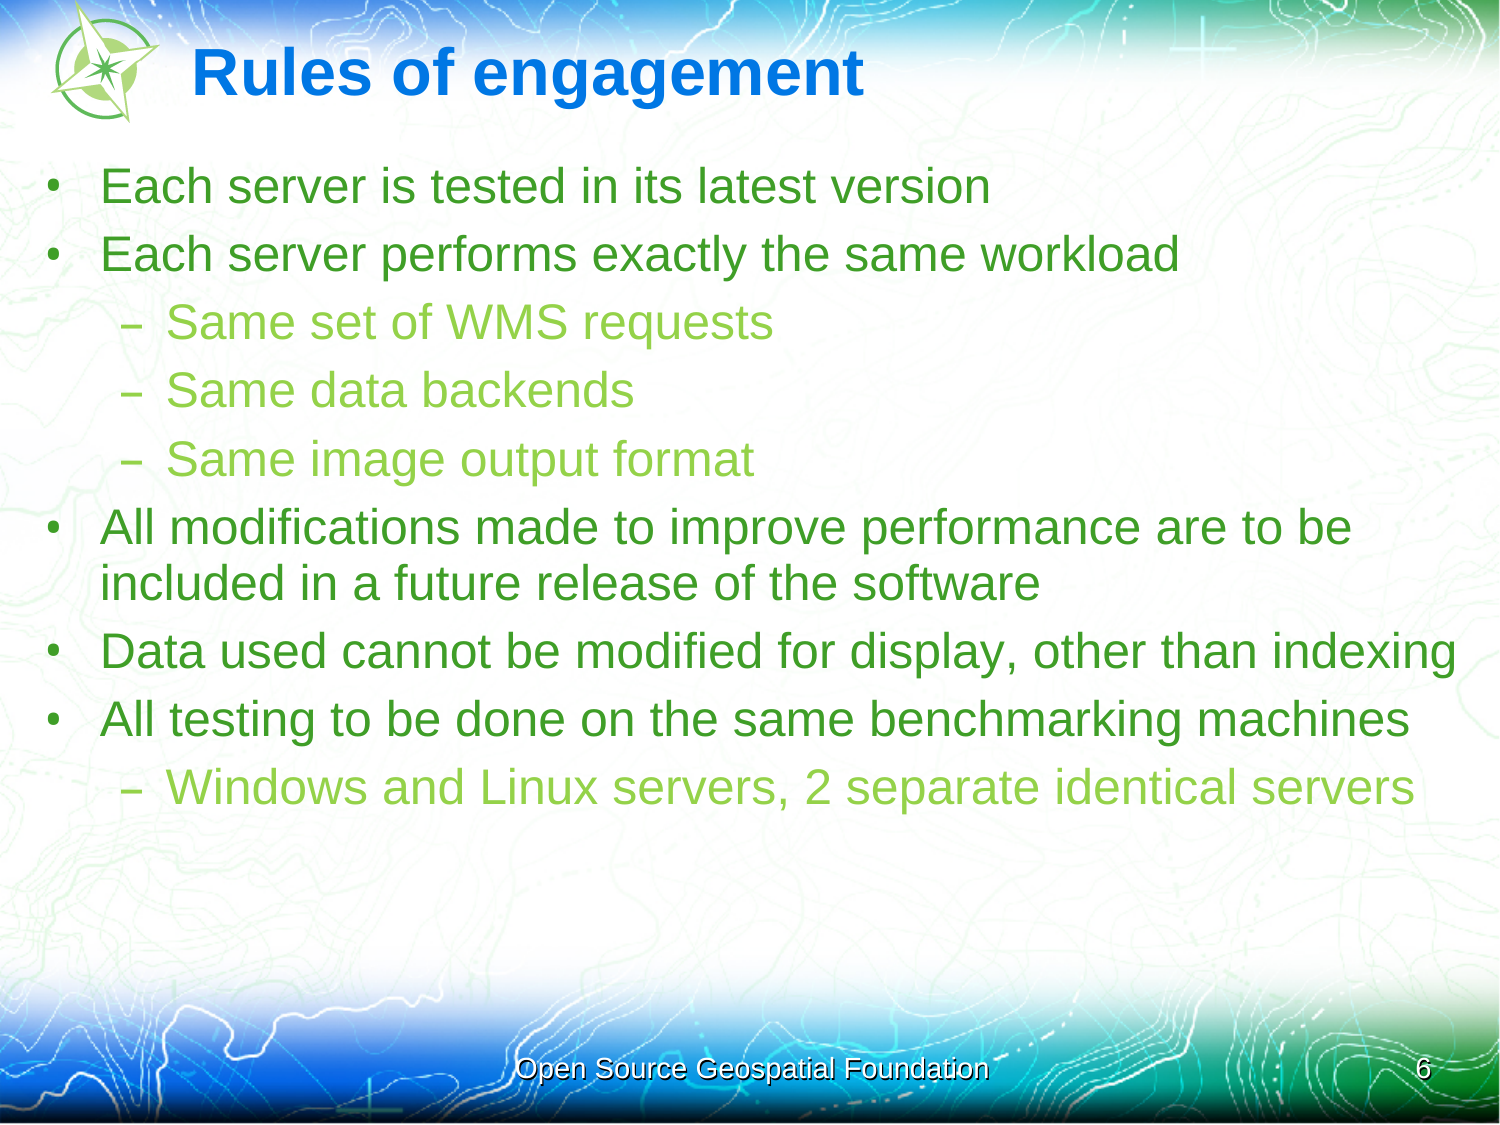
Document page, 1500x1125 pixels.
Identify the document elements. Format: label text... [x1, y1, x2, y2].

text_box Open Source Geospatial Foundation [383, 1045, 1122, 1112]
text_box <number> [1134, 1045, 1447, 1112]
title Rules of engagement [177, 20, 1477, 122]
list Each server is tested in its latest version Each server performs exactly the same workload Same set of WMS requests Same data backends Same image output format All modifications made to improve performance are to be included in a future release of the software Data used cannot be modified for display, other than indexing All testing to be done on the same benchmarking machines Windows and Linux servers, 2 separate identical servers [29, 147, 1477, 891]
picture [0, 0, 1500, 1125]
